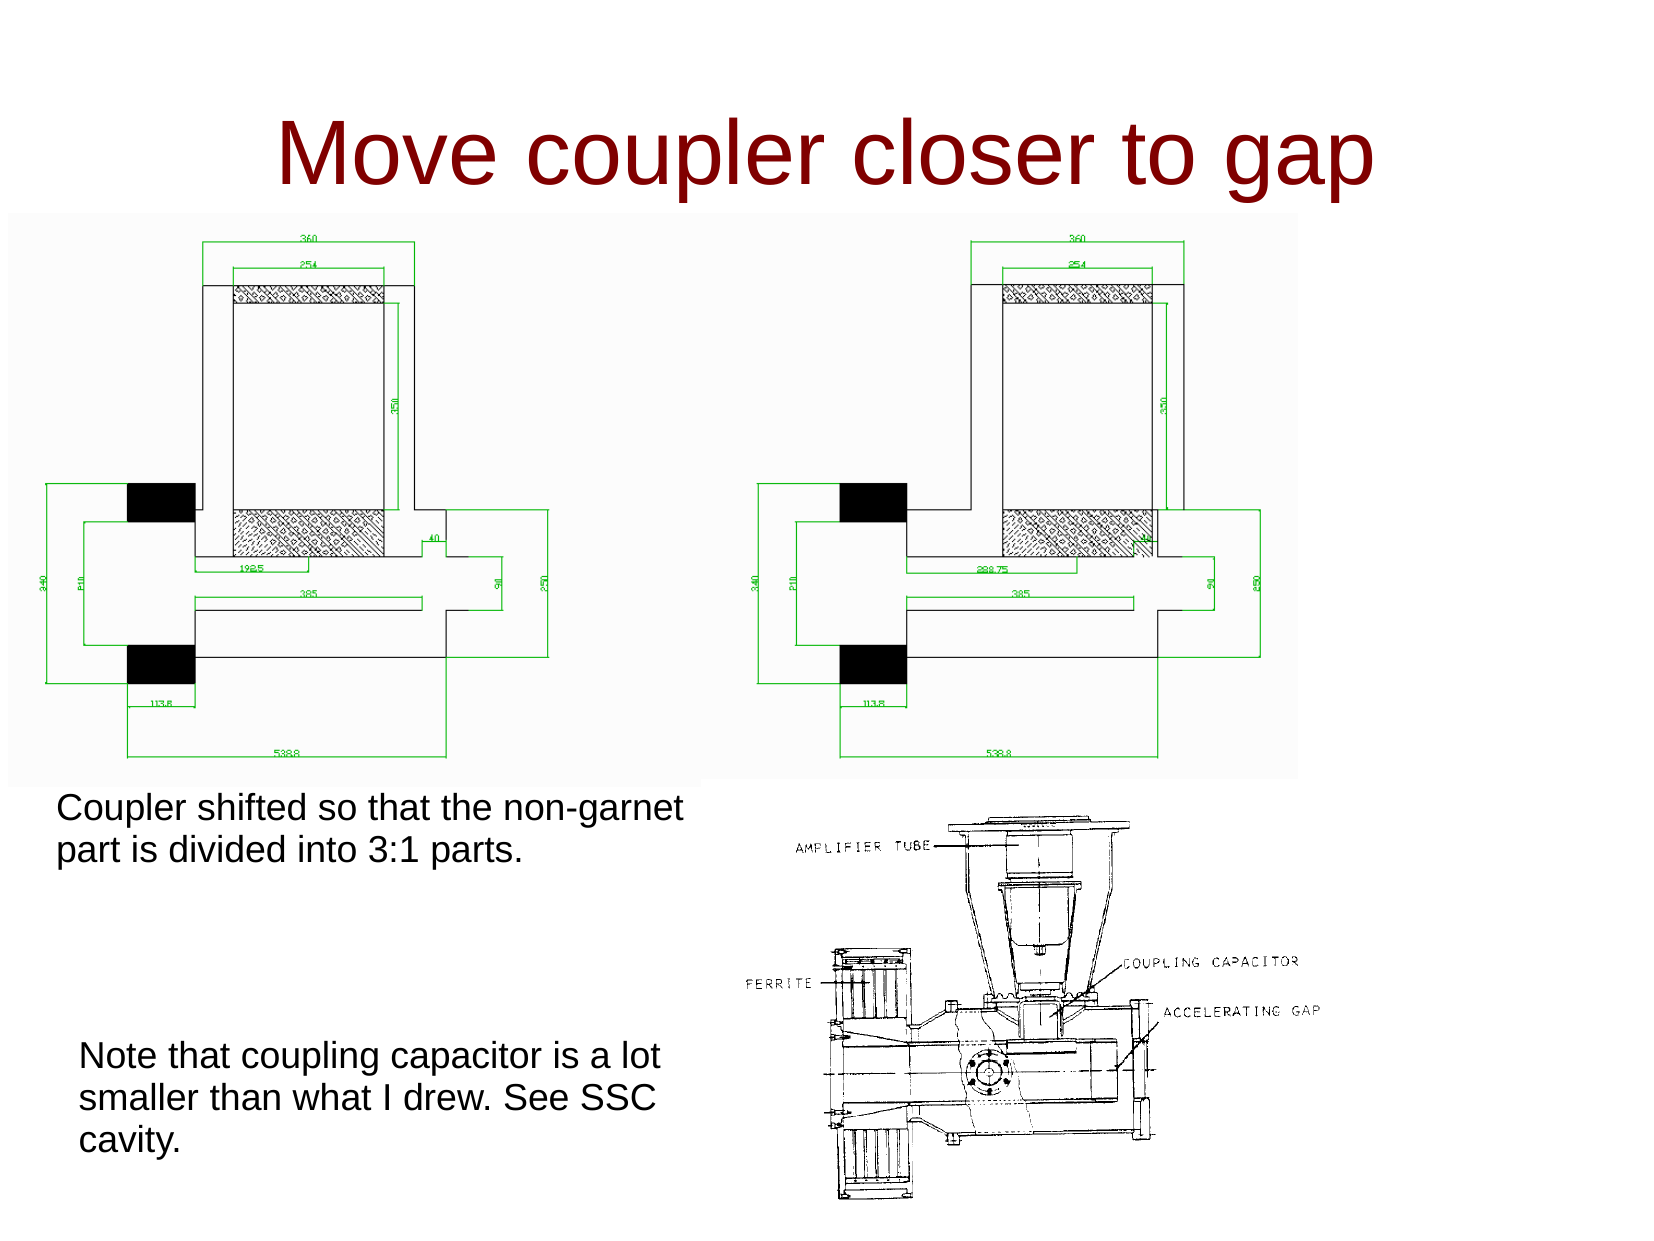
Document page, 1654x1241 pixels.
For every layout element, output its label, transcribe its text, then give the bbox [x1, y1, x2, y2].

text_box Coupler shifted so that the non-garnet part is divided into 3:1 parts. [41, 779, 751, 919]
text_box Note that coupling capacitor is a lot smaller than what I drew. See SSC cavity. [63, 1027, 701, 1167]
title Move coupler closer to gap [82, 49, 1571, 257]
picture [8, 213, 1336, 1219]
